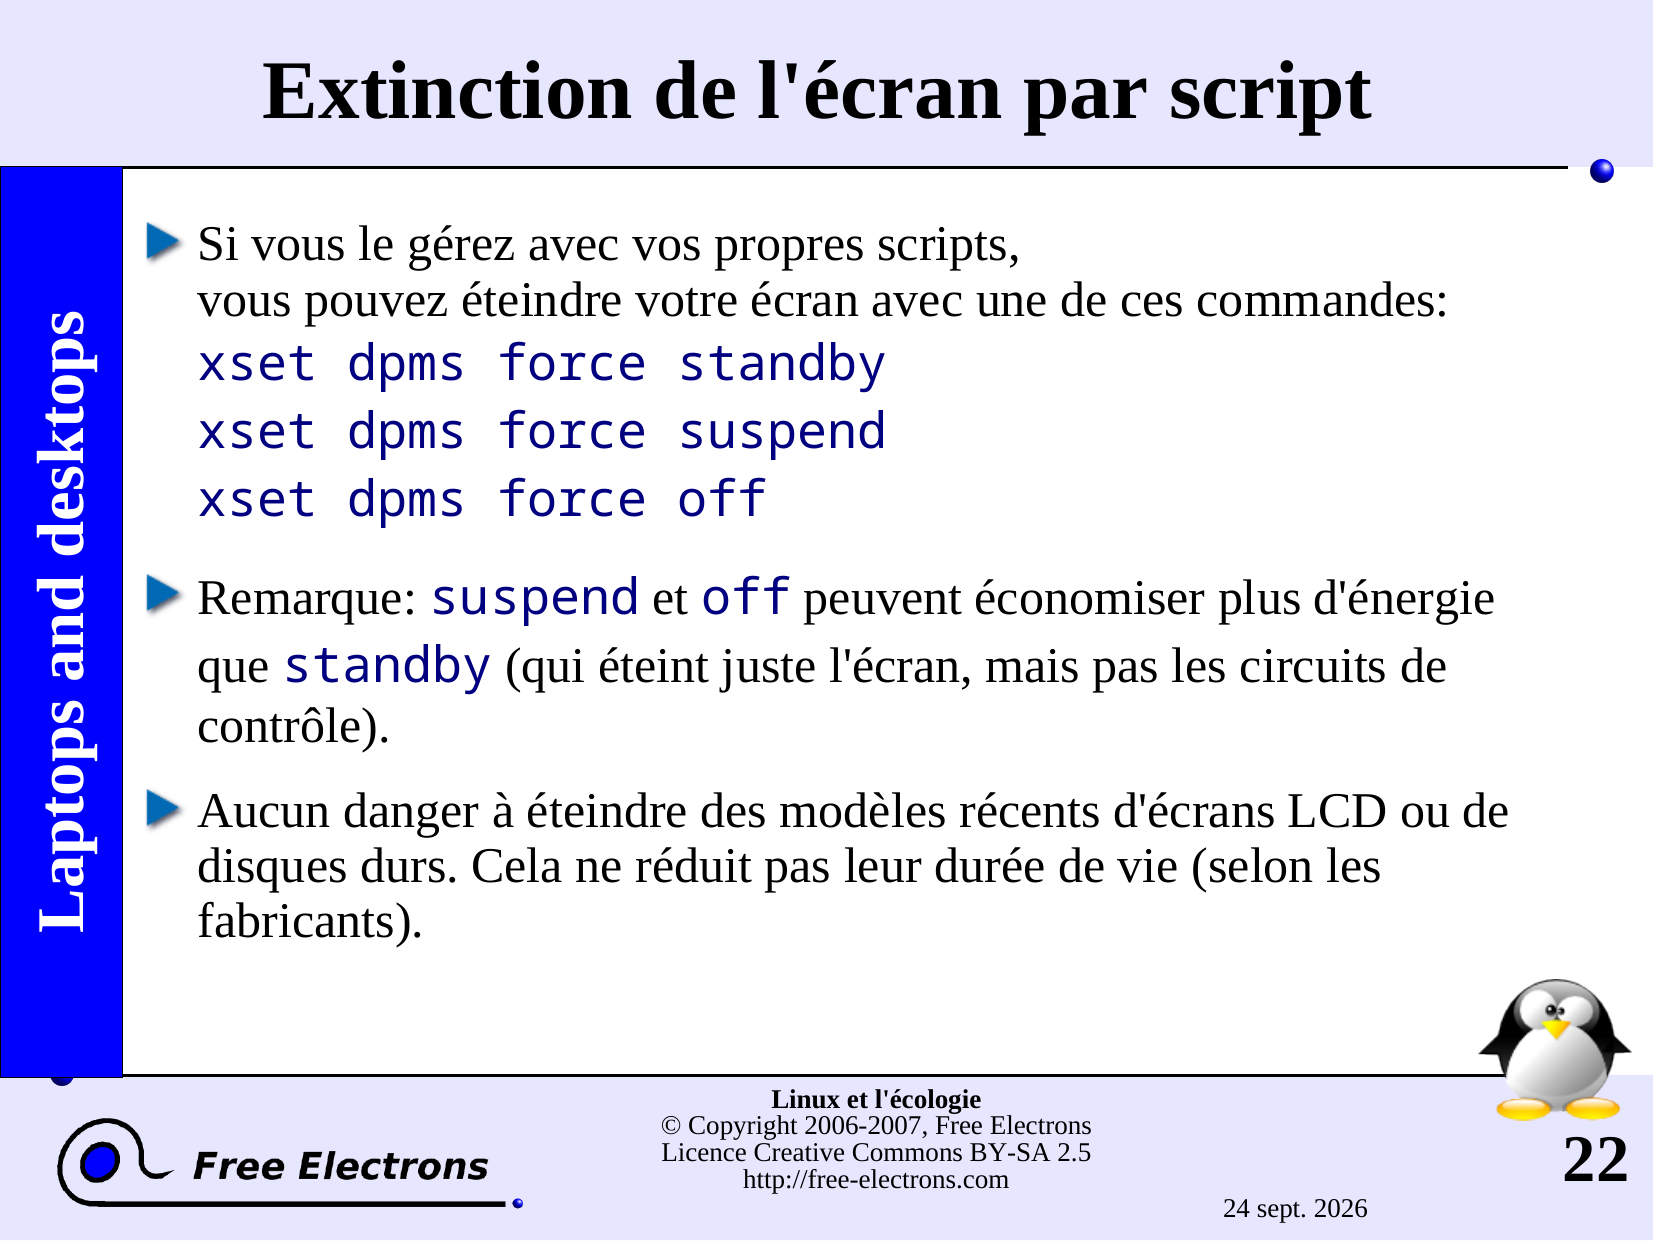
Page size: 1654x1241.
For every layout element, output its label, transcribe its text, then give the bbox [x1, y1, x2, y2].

picture [1476, 979, 1634, 1121]
picture [50, 1107, 527, 1216]
list Si vous le gérez avec vos propres scripts, vous pouvez éteindre votre écran avec une de ces commandes: xset dpms force standby xset dpms force suspend xset dpms force off Remarque: suspend et off peuvent économiser plus d'énergie que standby (qui éteint juste l'écran, mais pas les circuits de contrôle). Aucun danger à éteindre des modèles récents d'écrans LCD ou de disques durs. Cela ne réduit pas leur durée de vie (selon les fabricants). [126, 216, 1574, 1066]
text_box Laptops and desktops [0, 166, 123, 1078]
title Extinction de l'écran par script [33, 29, 1604, 153]
